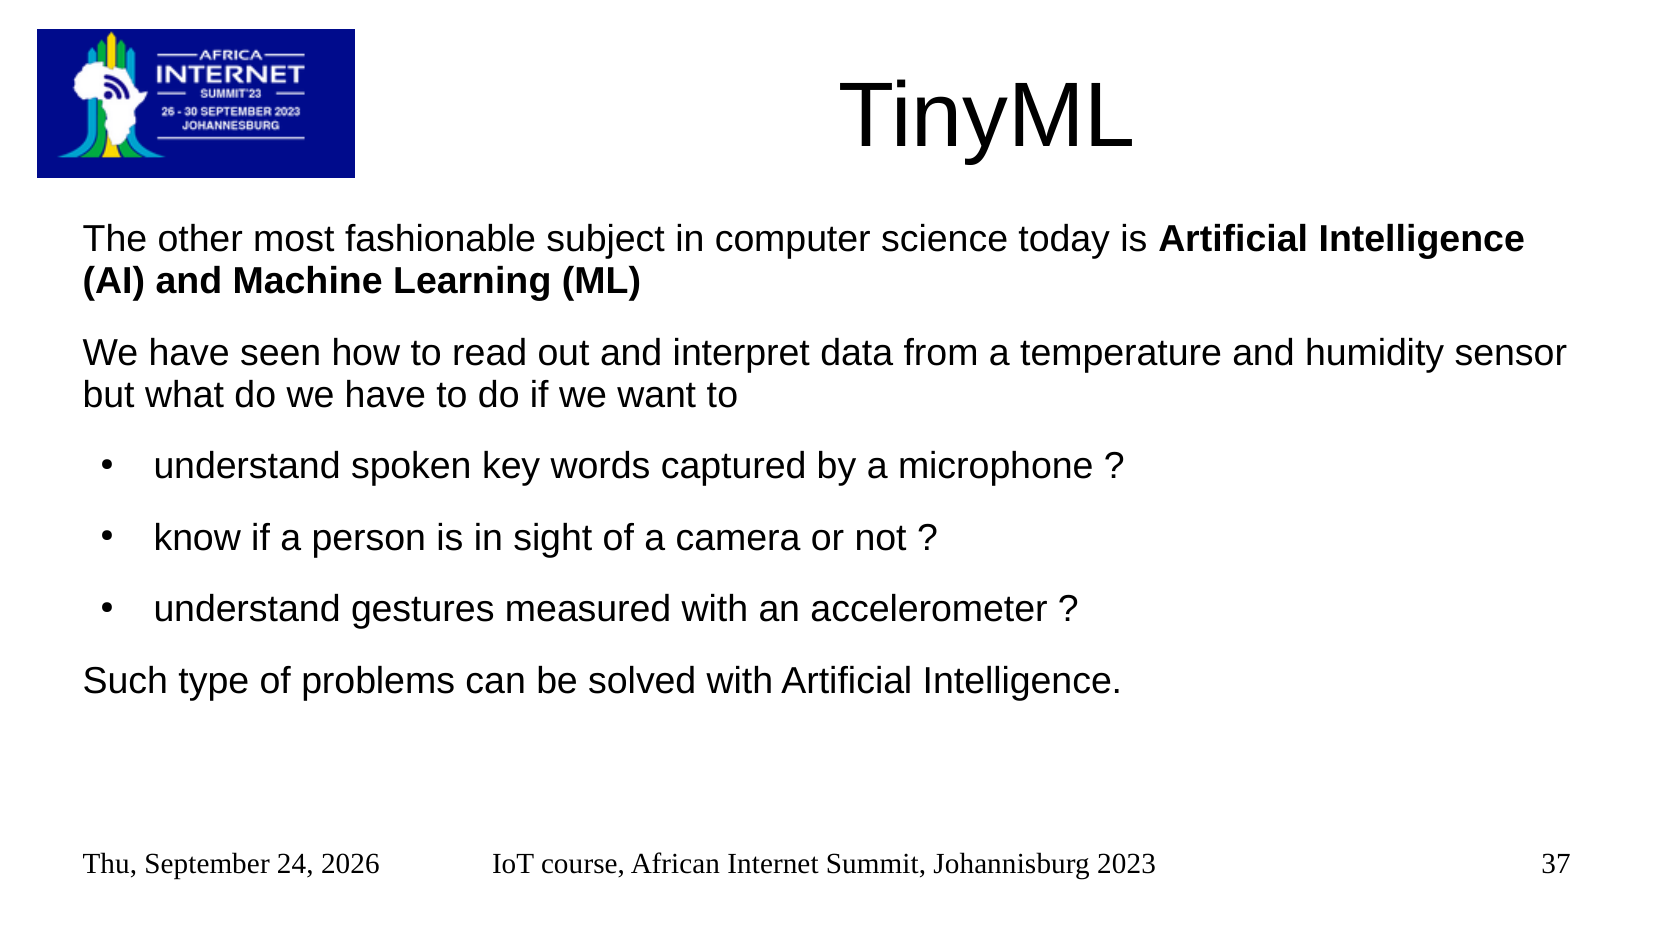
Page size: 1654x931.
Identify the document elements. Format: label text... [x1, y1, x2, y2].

title TinyML [403, 37, 1571, 193]
picture [37, 29, 355, 178]
list The other most fashionable subject in computer science today is Artificial Intelligence (AI) and Machine Learning (ML) We have seen how to read out and interpret data from a temperature and humidity sensor but what do we have to do if we want to understand spoken key words captured by a microphone ? know if a person is in sight of a camera or not ? understand gestures measured with an accelerometer ? Such type of problems can be solved with Artificial Intelligence. [82, 217, 1571, 758]
